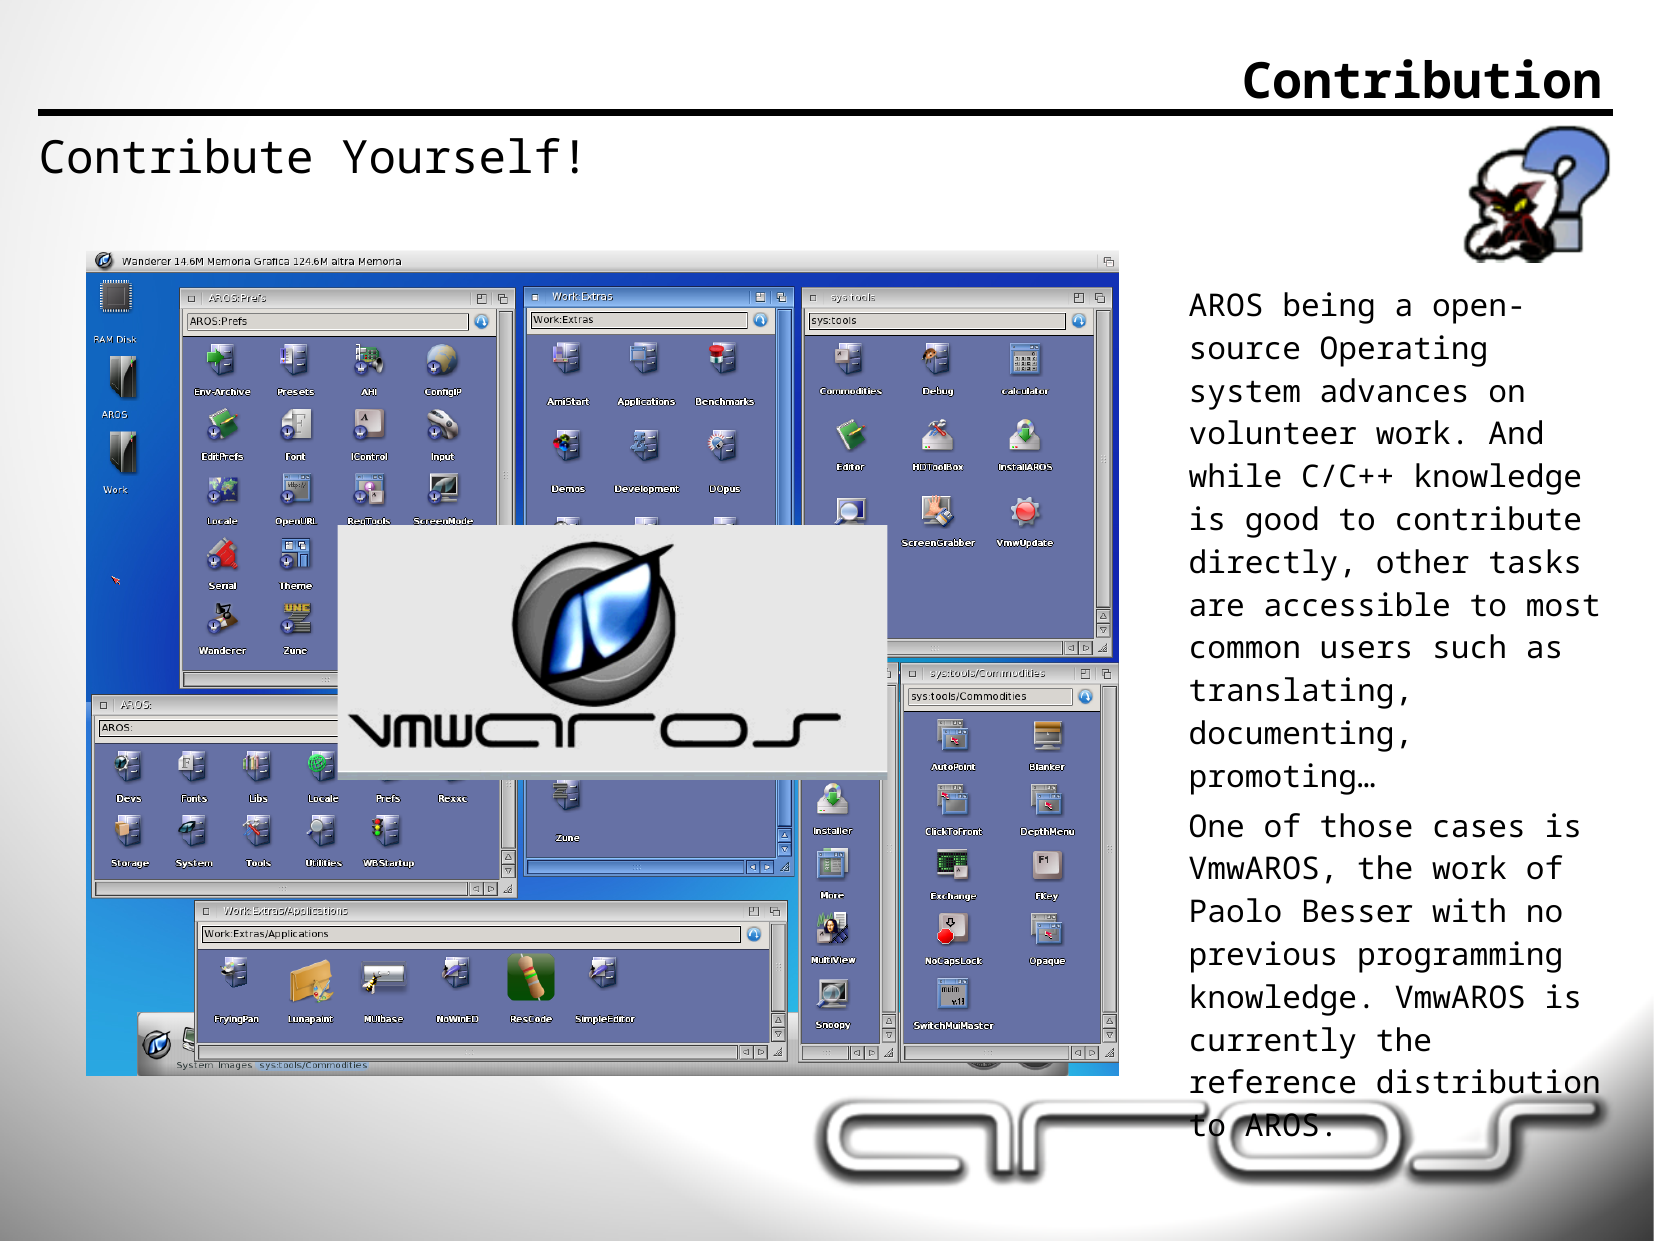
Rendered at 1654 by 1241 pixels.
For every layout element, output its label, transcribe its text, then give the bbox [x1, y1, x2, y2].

picture [0, 0, 1654, 1241]
text_box Contribute Yourself! [23, 116, 604, 178]
text_box Contribution [1227, 37, 1624, 103]
text_box AROS being a open-source Operating system advances on volunteer work. And while C/C++ knowledge is good to contribute directly, other tasks are accessible to most common users such as translating, documenting, promoting… One of those cases is VmwAROS, the work of Paolo Besser with no previous programming knowledge. VmwAROS is currently the reference distribution to AROS. [1173, 275, 1624, 914]
